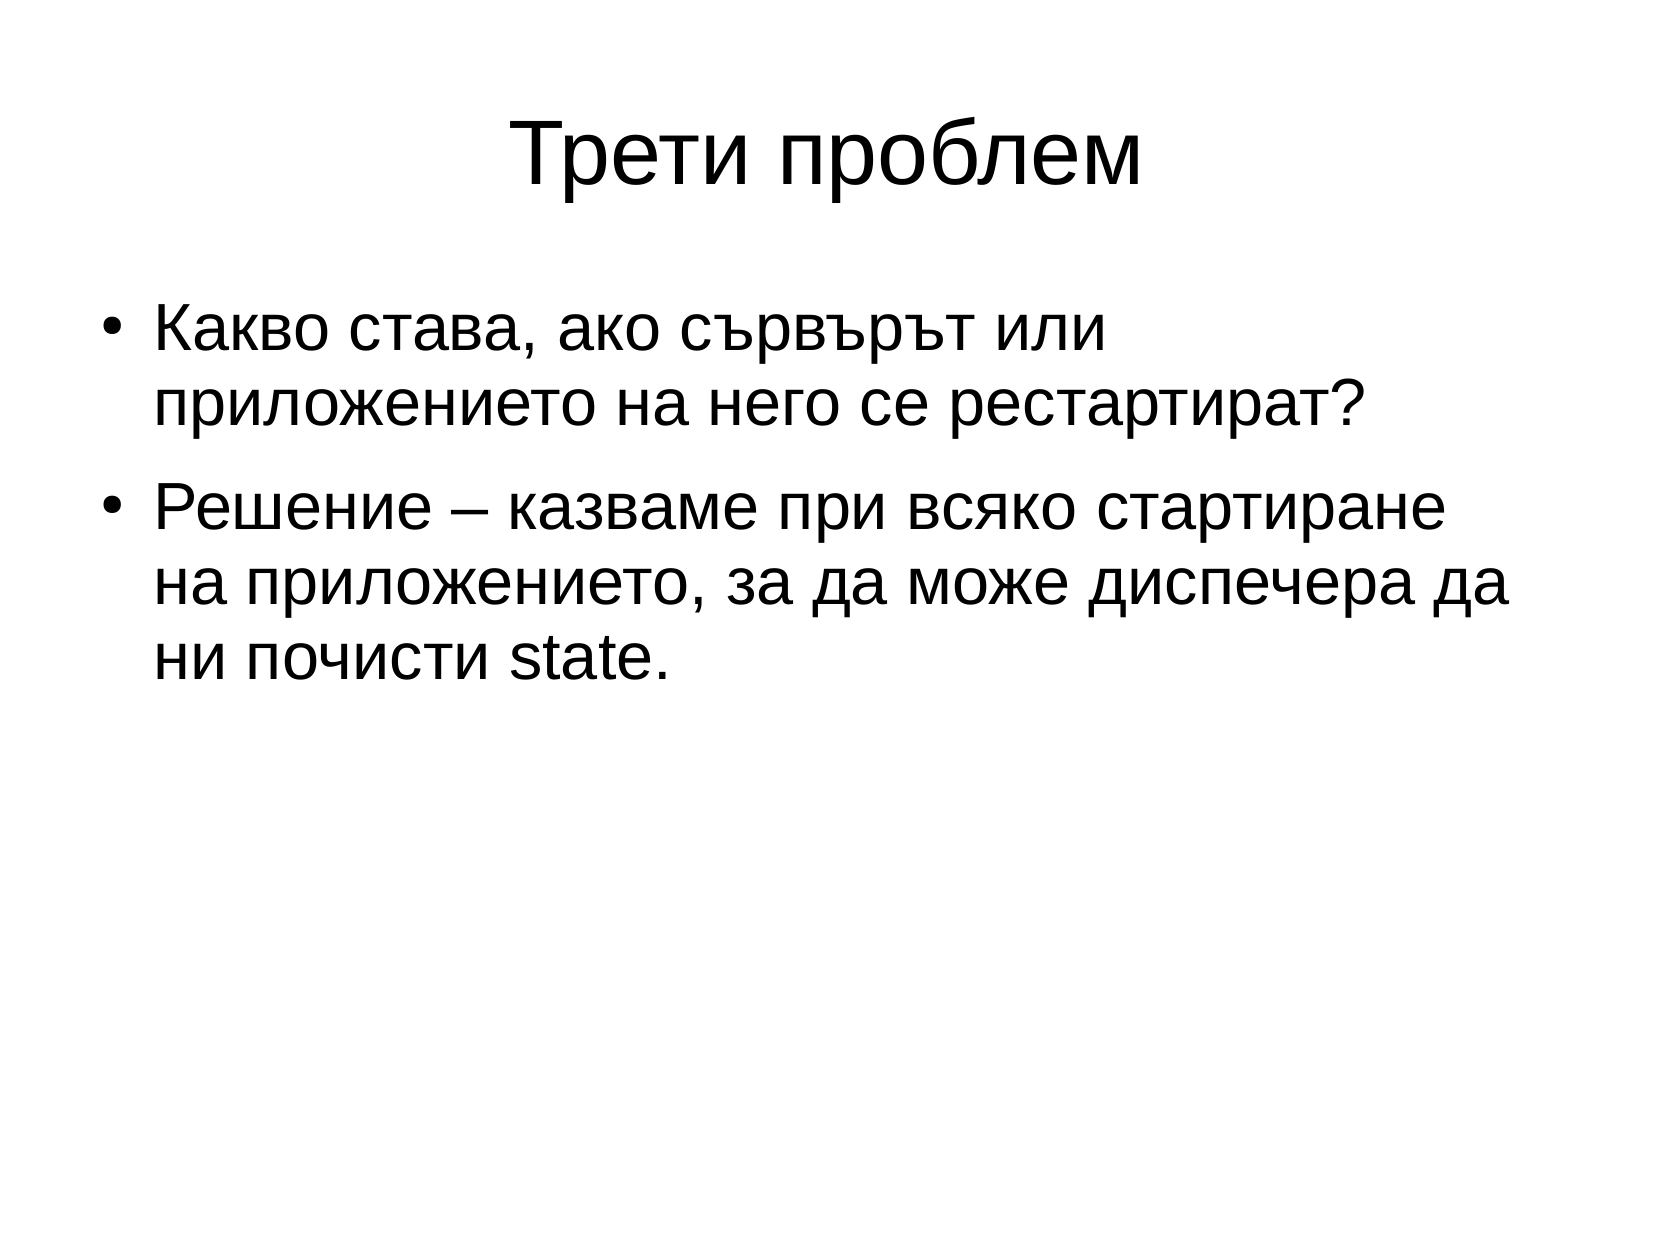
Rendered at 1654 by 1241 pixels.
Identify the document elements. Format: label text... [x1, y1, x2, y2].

list Какво става, ако сървърът или приложението на него се рестартират? Решение – казваме при всяко стартиране на приложението, за да може диспечера да ни почисти state. [82, 290, 1538, 1010]
title Трети проблем [82, 49, 1571, 257]
